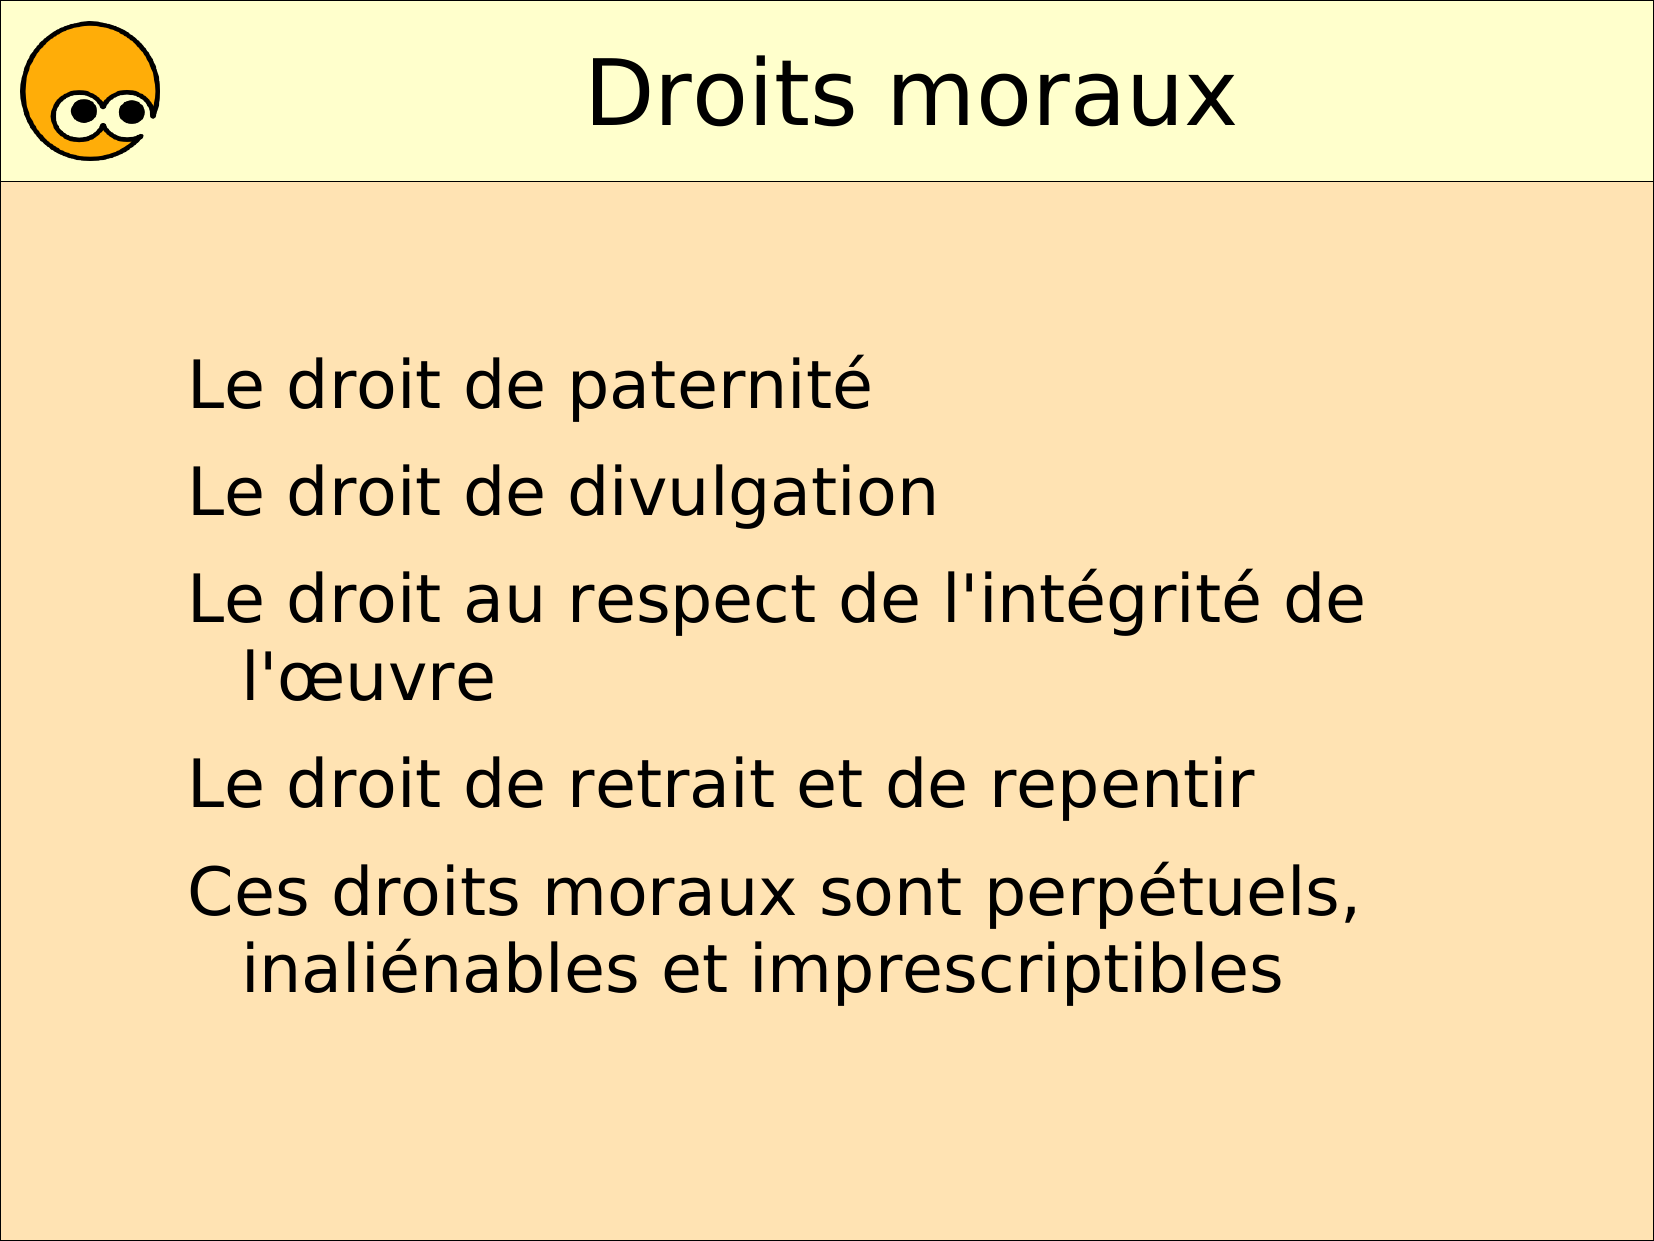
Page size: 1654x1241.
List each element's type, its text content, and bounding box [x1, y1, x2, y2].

list Le droit de paternité Le droit de divulgation Le droit au respect de l'intégrité de l'œuvre Le droit de retrait et de repentir Ces droits moraux sont perpétuels, inaliénables et imprescriptibles [170, 346, 1489, 1049]
title Droits moraux [203, 33, 1620, 154]
picture [20, 21, 160, 161]
